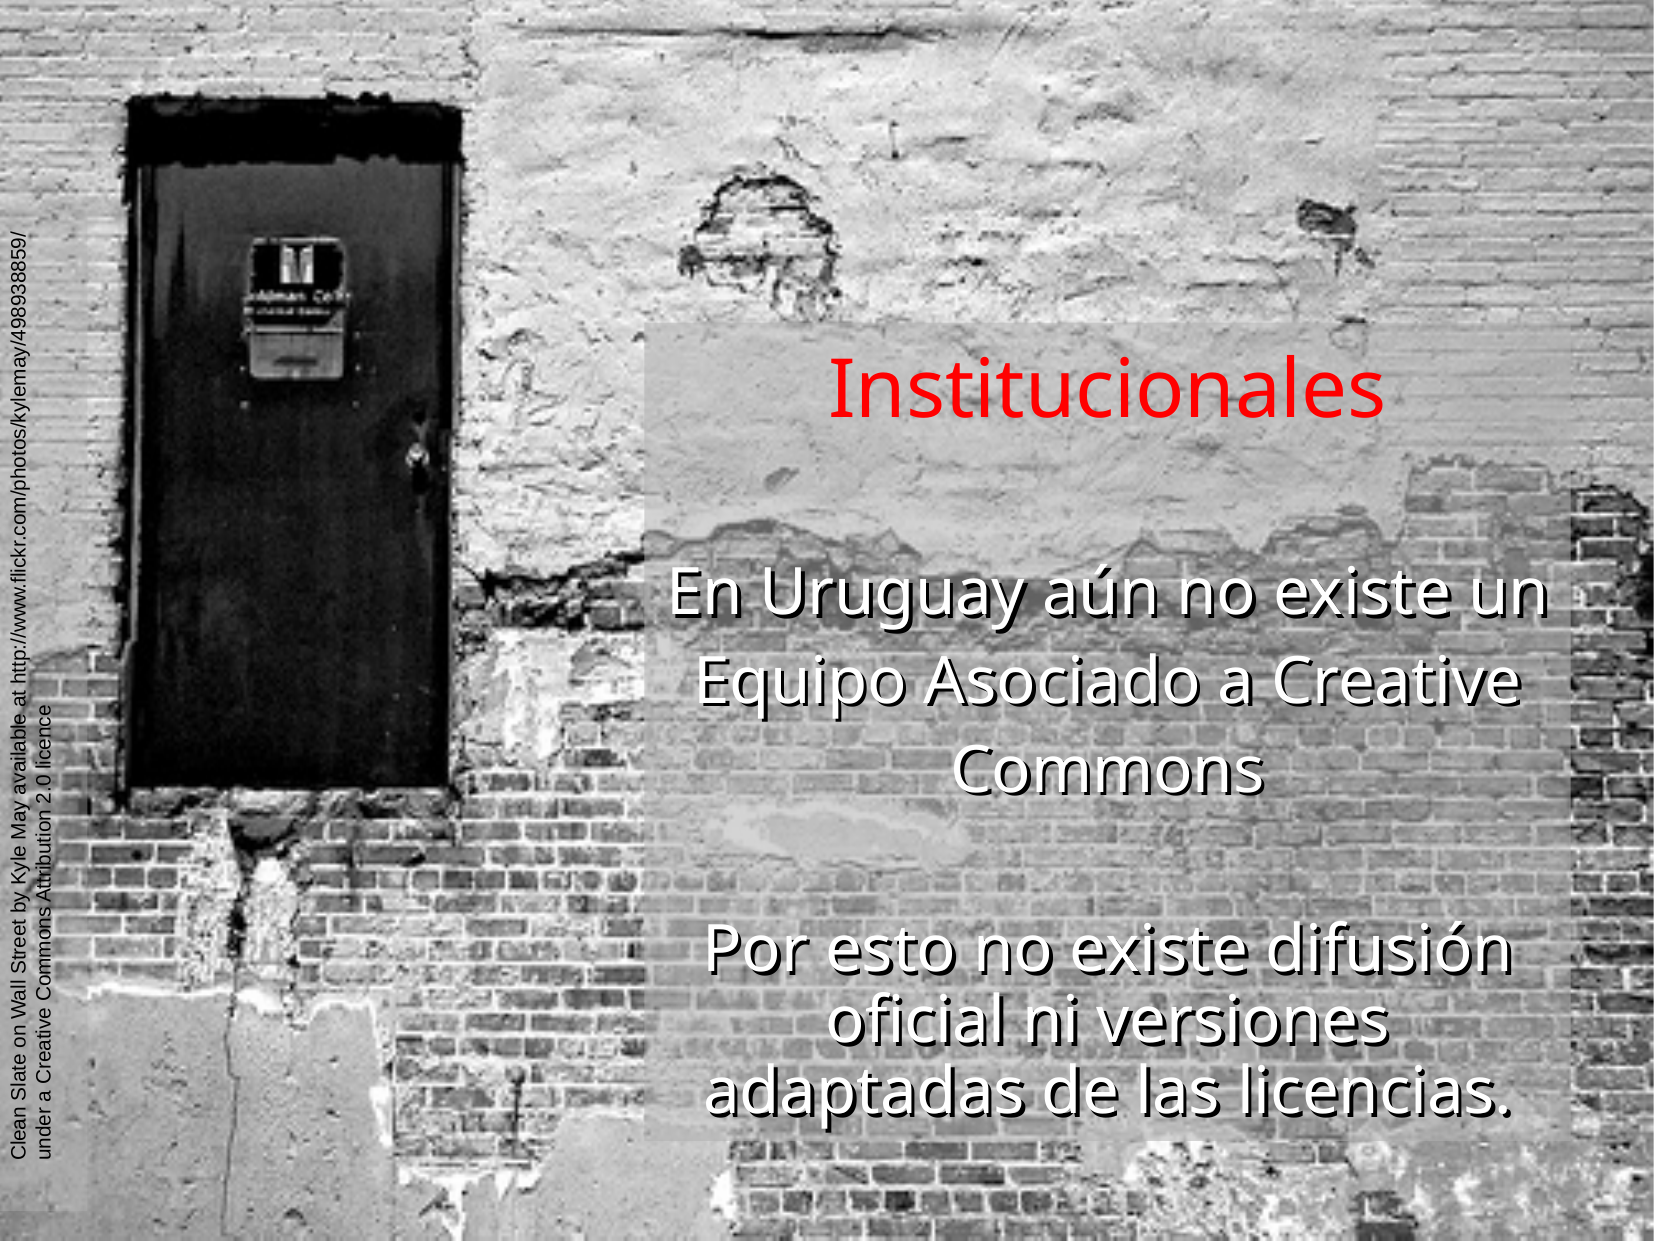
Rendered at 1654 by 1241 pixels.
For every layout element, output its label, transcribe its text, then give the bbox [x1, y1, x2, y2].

list Institucionales En Uruguay aún no existe un Equipo Asociado a Creative Commons Por esto no existe difusión oficial ni versiones adaptadas de las licencias. [644, 322, 1571, 1141]
text_box Clean Slate on Wall Street by Kyle May available at http://www.flickr.com/photos/kylemay/498938859/ under a Creative Commons Attribution 2.0 licence [0, 211, 88, 1211]
picture [0, 0, 1654, 1241]
